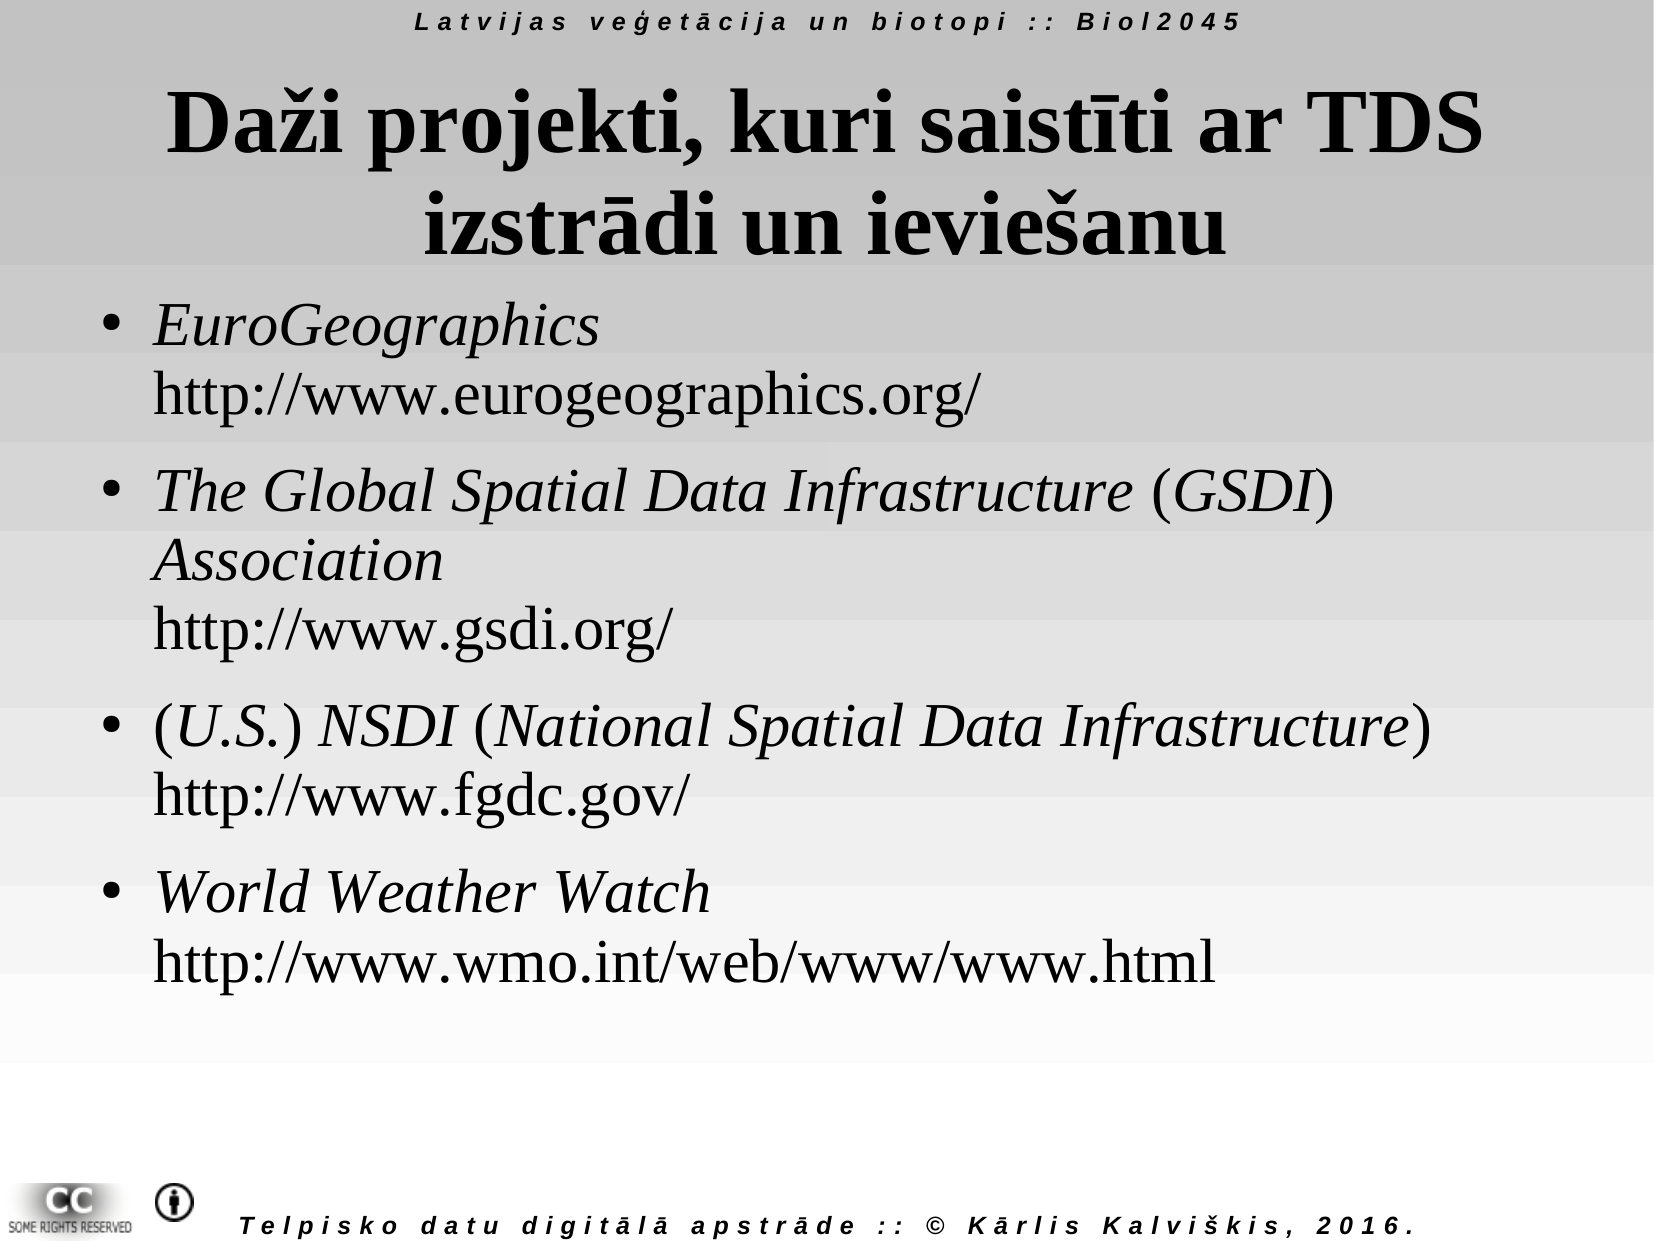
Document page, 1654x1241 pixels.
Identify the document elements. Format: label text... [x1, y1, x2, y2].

list EuroGeographics http://www.eurogeographics.org/ The Global Spatial Data Infrastructure (GSDI) Association http://www.gsdi.org/ (U.S.) NSDI (National Spatial Data Infrastructure) http://www.fgdc.gov/ World Weather Watch http://www.wmo.int/web/www/www.html [82, 289, 1571, 1113]
title Daži projekti, kuri saistīti ar TDS izstrādi un ieviešanu [29, 49, 1625, 296]
picture [0, 0, 1654, 1241]
